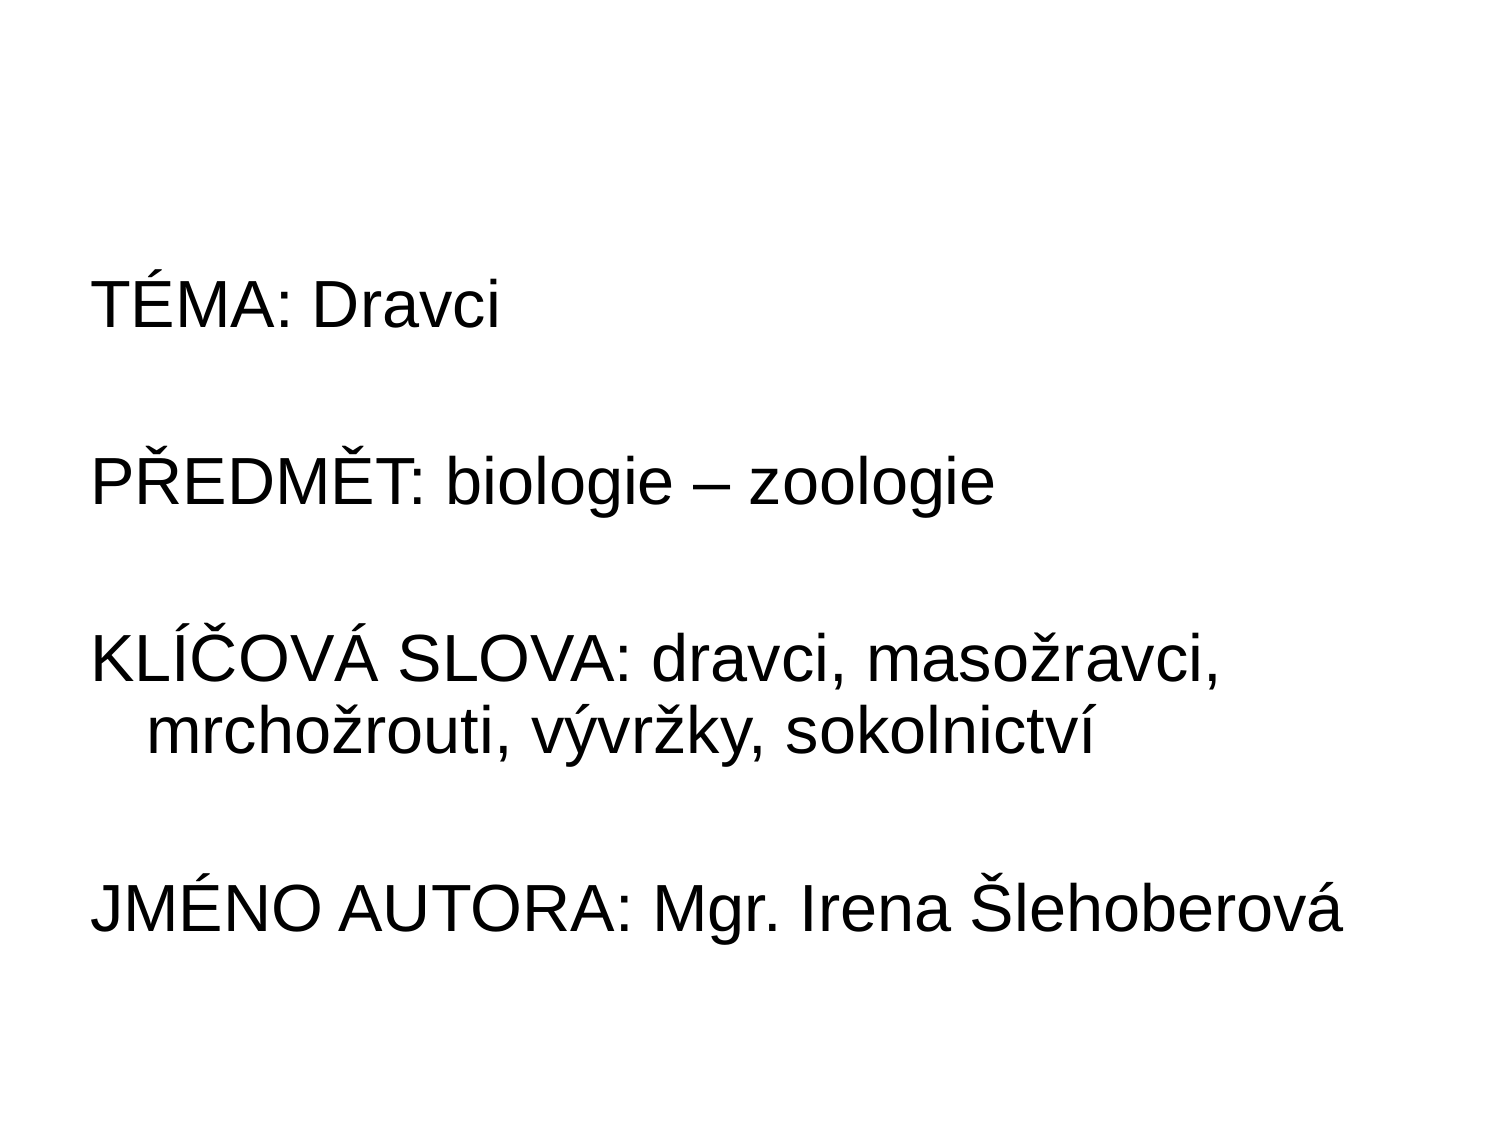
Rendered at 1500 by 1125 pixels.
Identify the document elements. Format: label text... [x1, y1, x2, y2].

list TÉMA: Dravci PŘEDMĚT: biologie – zoologie KLÍČOVÁ SLOVA: dravci, masožravci, mrchožrouti, vývržky, sokolnictví JMÉNO AUTORA: Mgr. Irena Šlehoberová [75, 262, 1426, 1042]
